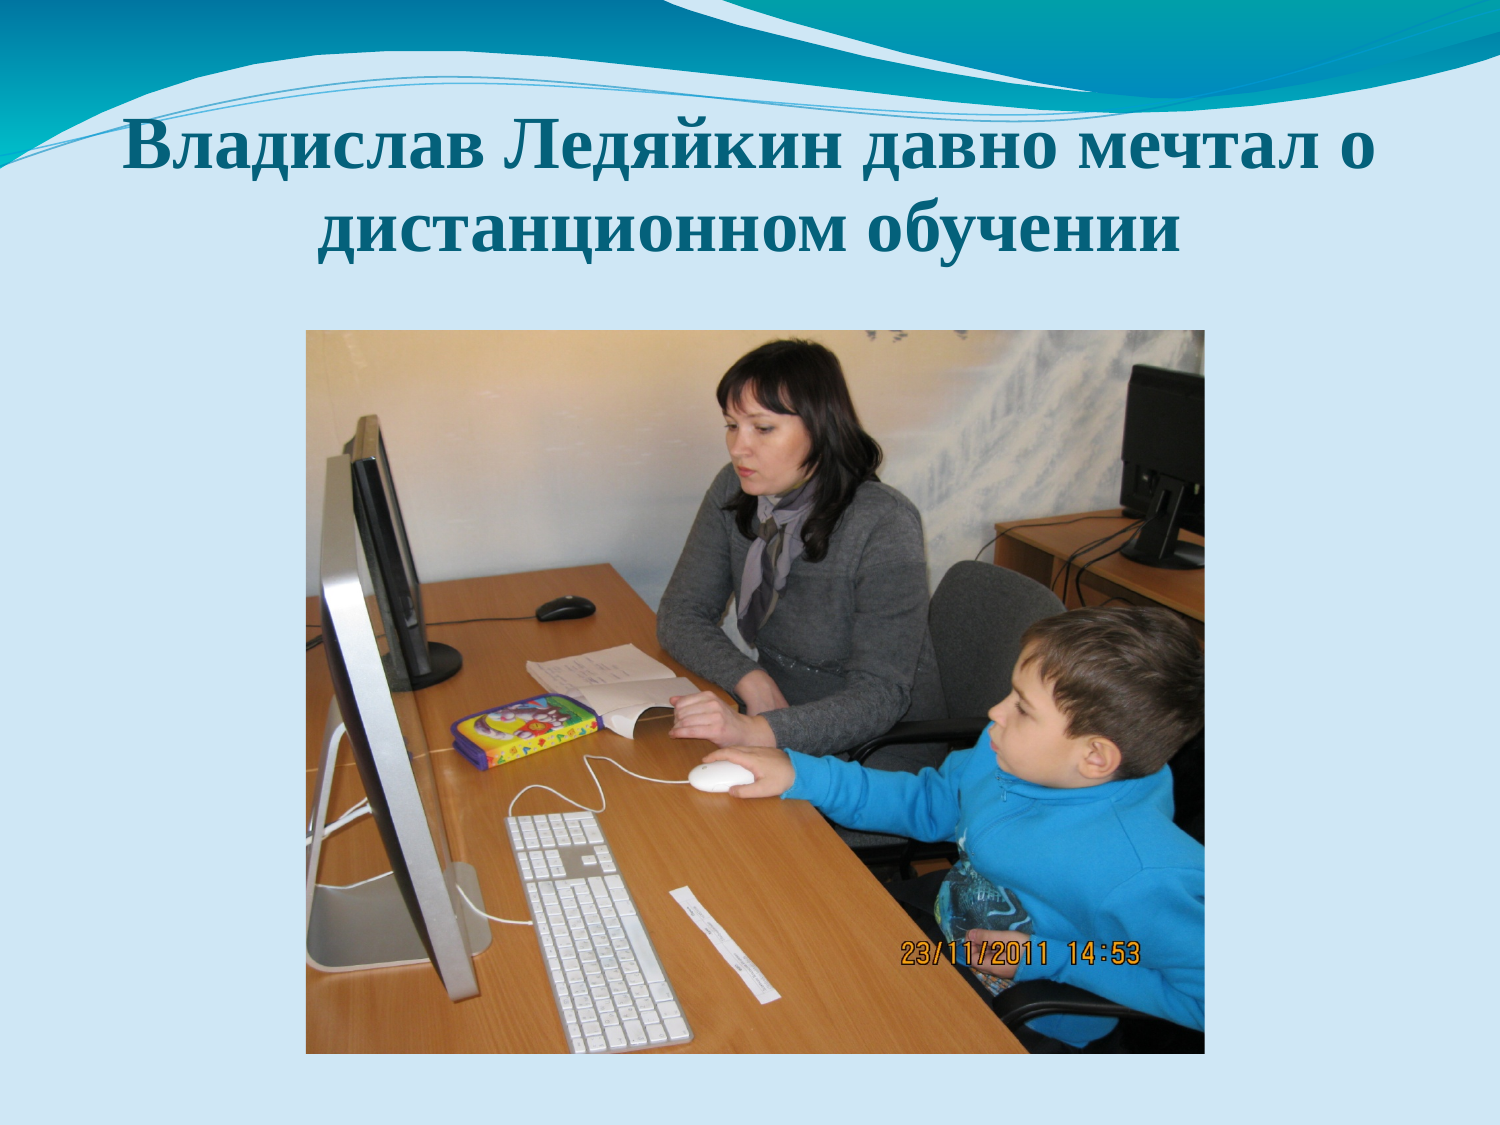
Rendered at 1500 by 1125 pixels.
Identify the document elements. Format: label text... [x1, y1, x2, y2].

picture [305, 330, 1205, 1055]
title Владислав Ледяйкин давно мечтал о дистанционном обучении [75, 94, 1425, 319]
